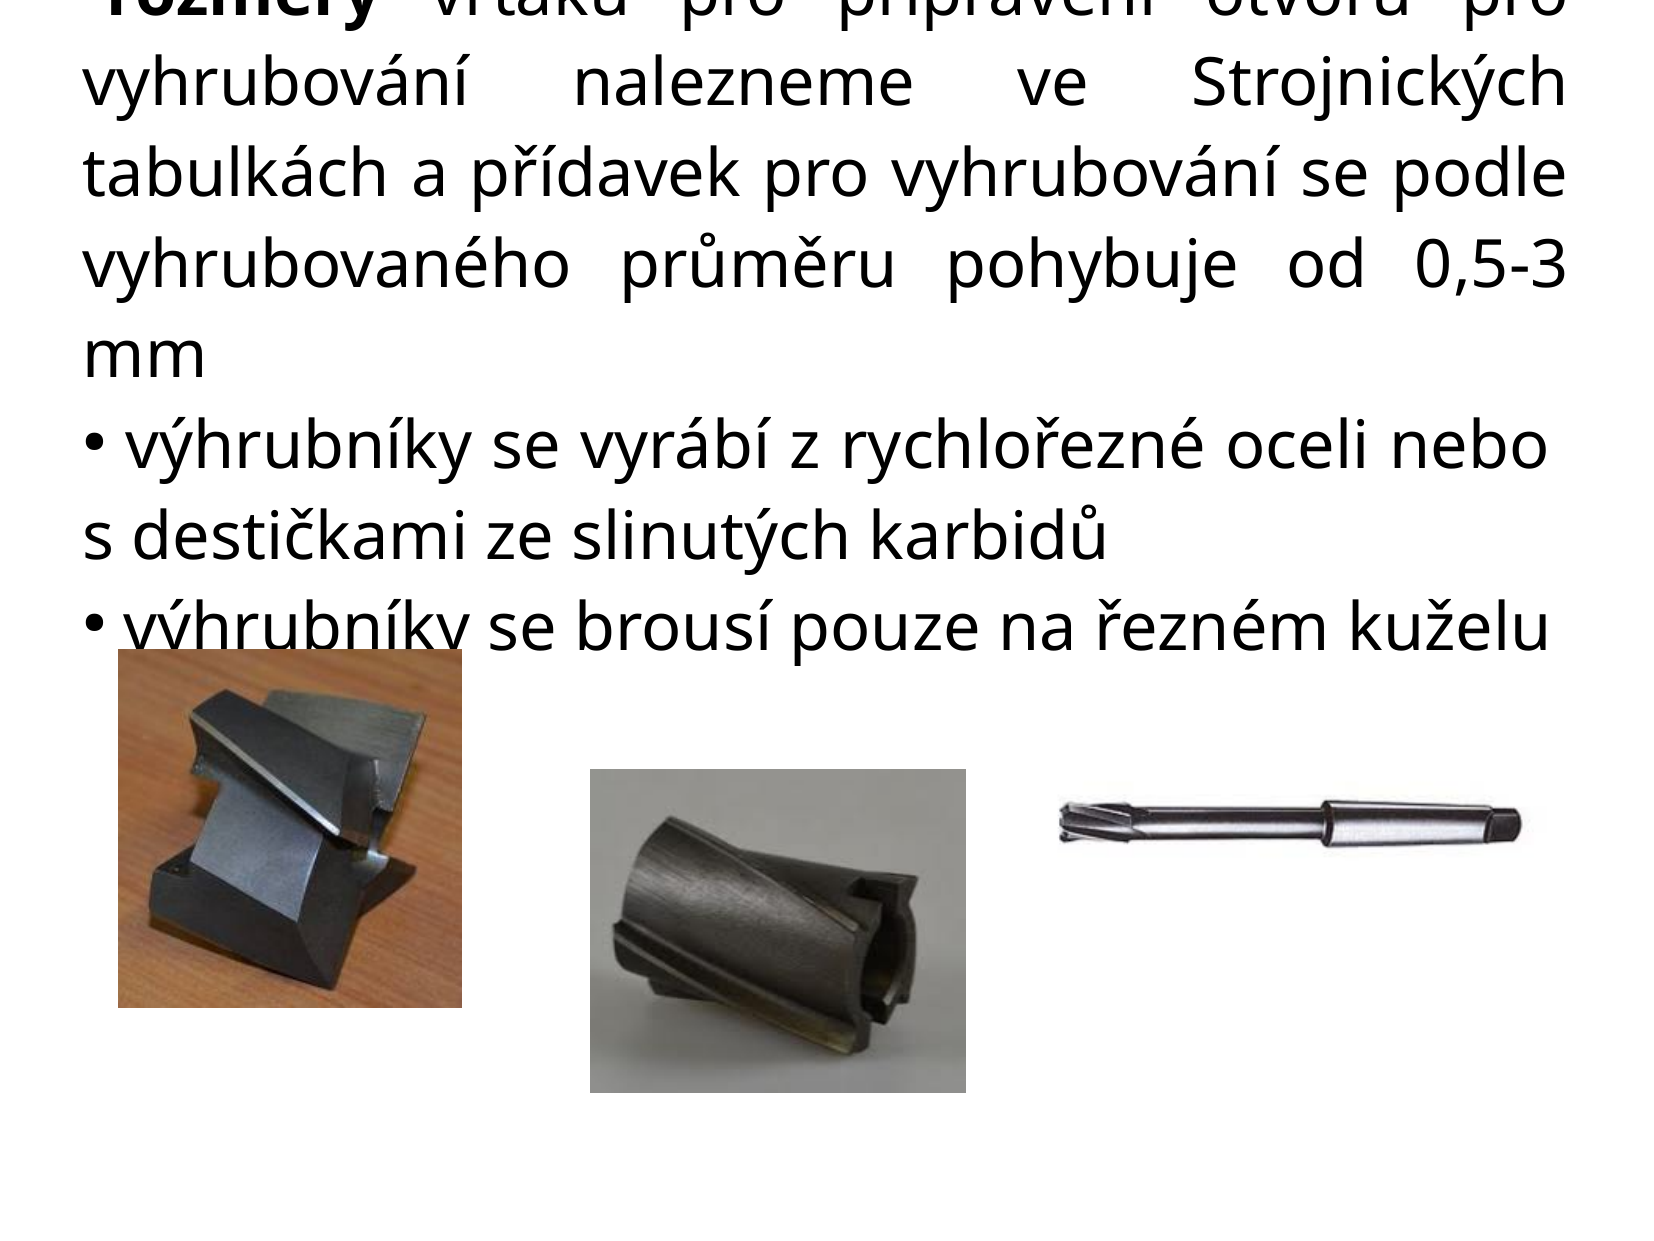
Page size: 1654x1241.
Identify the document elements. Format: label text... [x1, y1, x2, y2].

picture [118, 649, 462, 1008]
subtitle rozměry vrtáku pro připravení otvoru pro vyhrubování nalezneme ve Strojnických tabulkách a přídavek pro vyhrubování se podle vyhrubovaného průměru pohybuje od 0,5-3 mm výhrubníky se vyrábí z rychlořezné oceli nebo s destičkami ze slinutých karbidů výhrubníky se brousí pouze na řezném kuželu [82, 56, 1571, 1102]
picture [1033, 707, 1551, 945]
picture [590, 769, 966, 1093]
